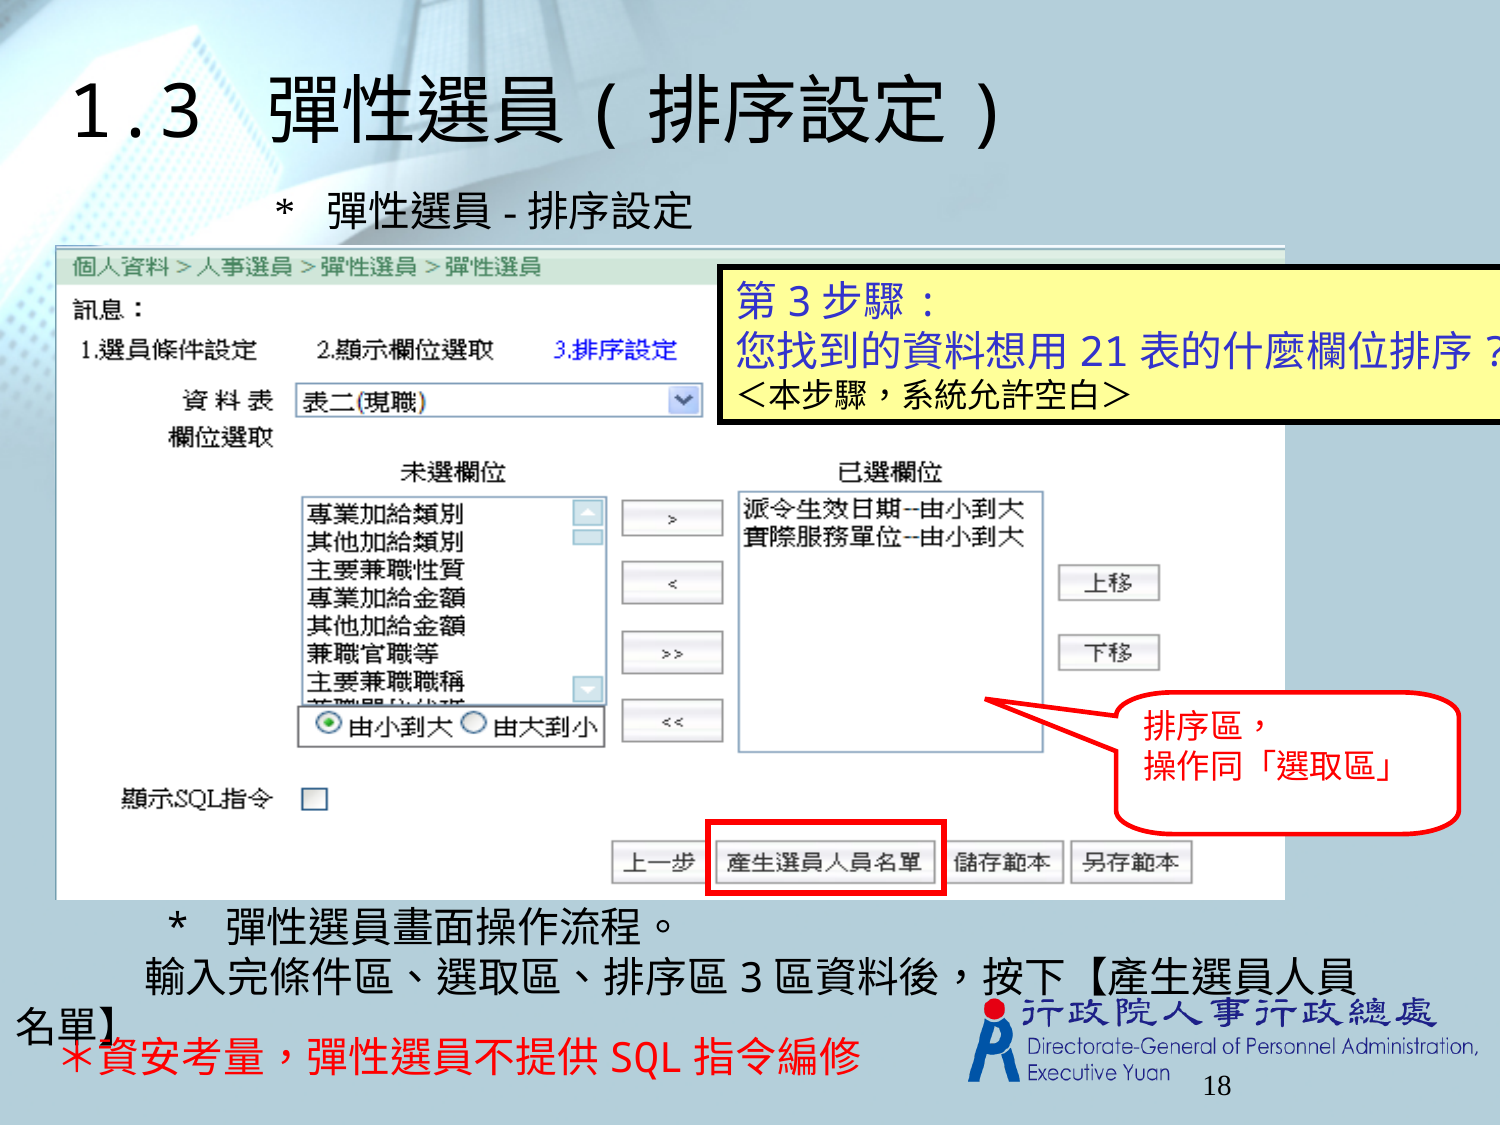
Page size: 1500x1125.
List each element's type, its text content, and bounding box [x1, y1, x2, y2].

text_box 1.3 彈性選員(排序設定) [53, 55, 1025, 160]
text_box ＊資安考量，彈性選員不提供SQL指令編修 [41, 1023, 880, 1089]
text_box 排序區， 操作同「選取區」 [984, 692, 1459, 835]
text_box 第3步驟: 您找到的資料想用21表的什麼欄位排序? ＜本步驟，系統允許空白＞ [720, 267, 1500, 422]
text_box [1187, 1058, 1500, 1125]
text_box * 彈性選員畫面操作流程。 輸入完條件區、選取區、排序區3區資料後，按下【產生選員人員名單】 [0, 893, 1411, 1008]
picture [711, 825, 941, 890]
list * 彈性選員-排序設定 [53, 177, 1329, 308]
picture [55, 308, 1285, 893]
